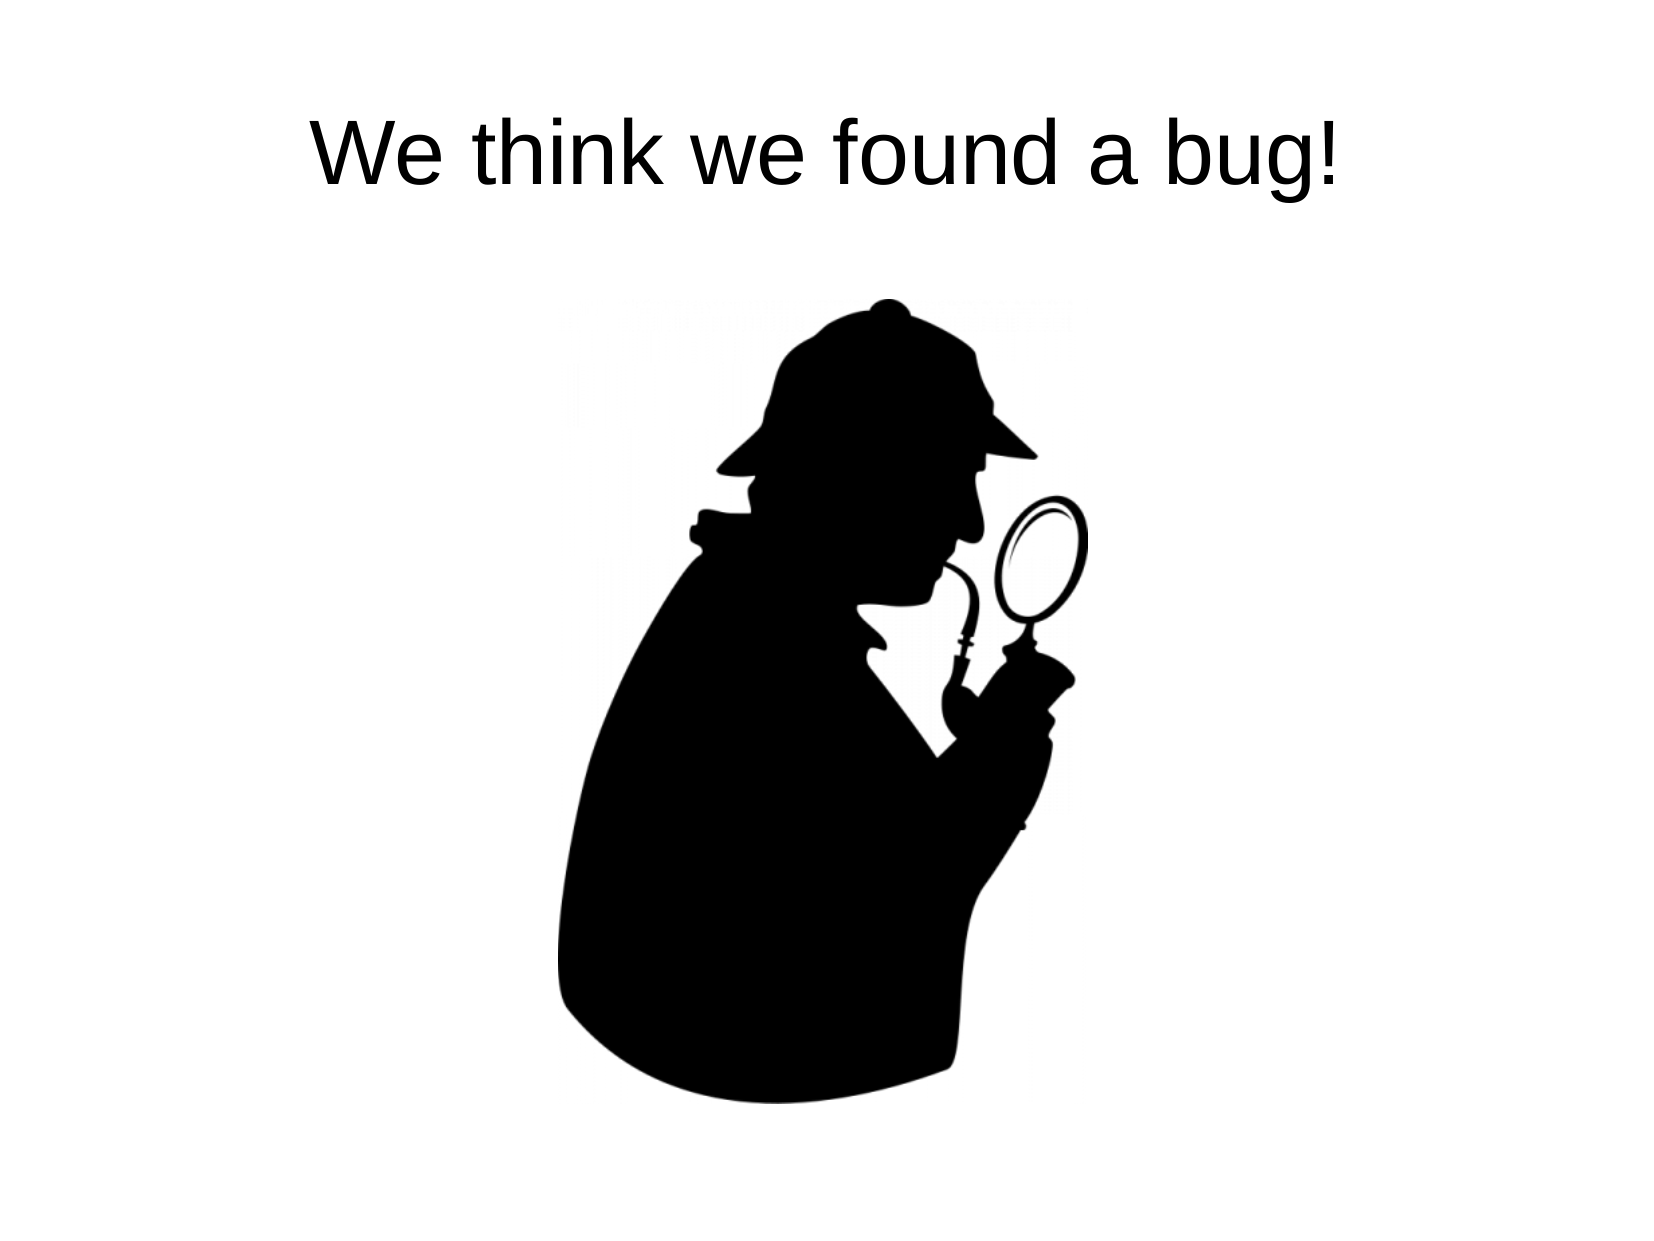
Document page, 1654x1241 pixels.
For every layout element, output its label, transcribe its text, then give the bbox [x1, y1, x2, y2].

picture [558, 299, 1088, 1104]
title We think we found a bug! [82, 56, 1571, 250]
